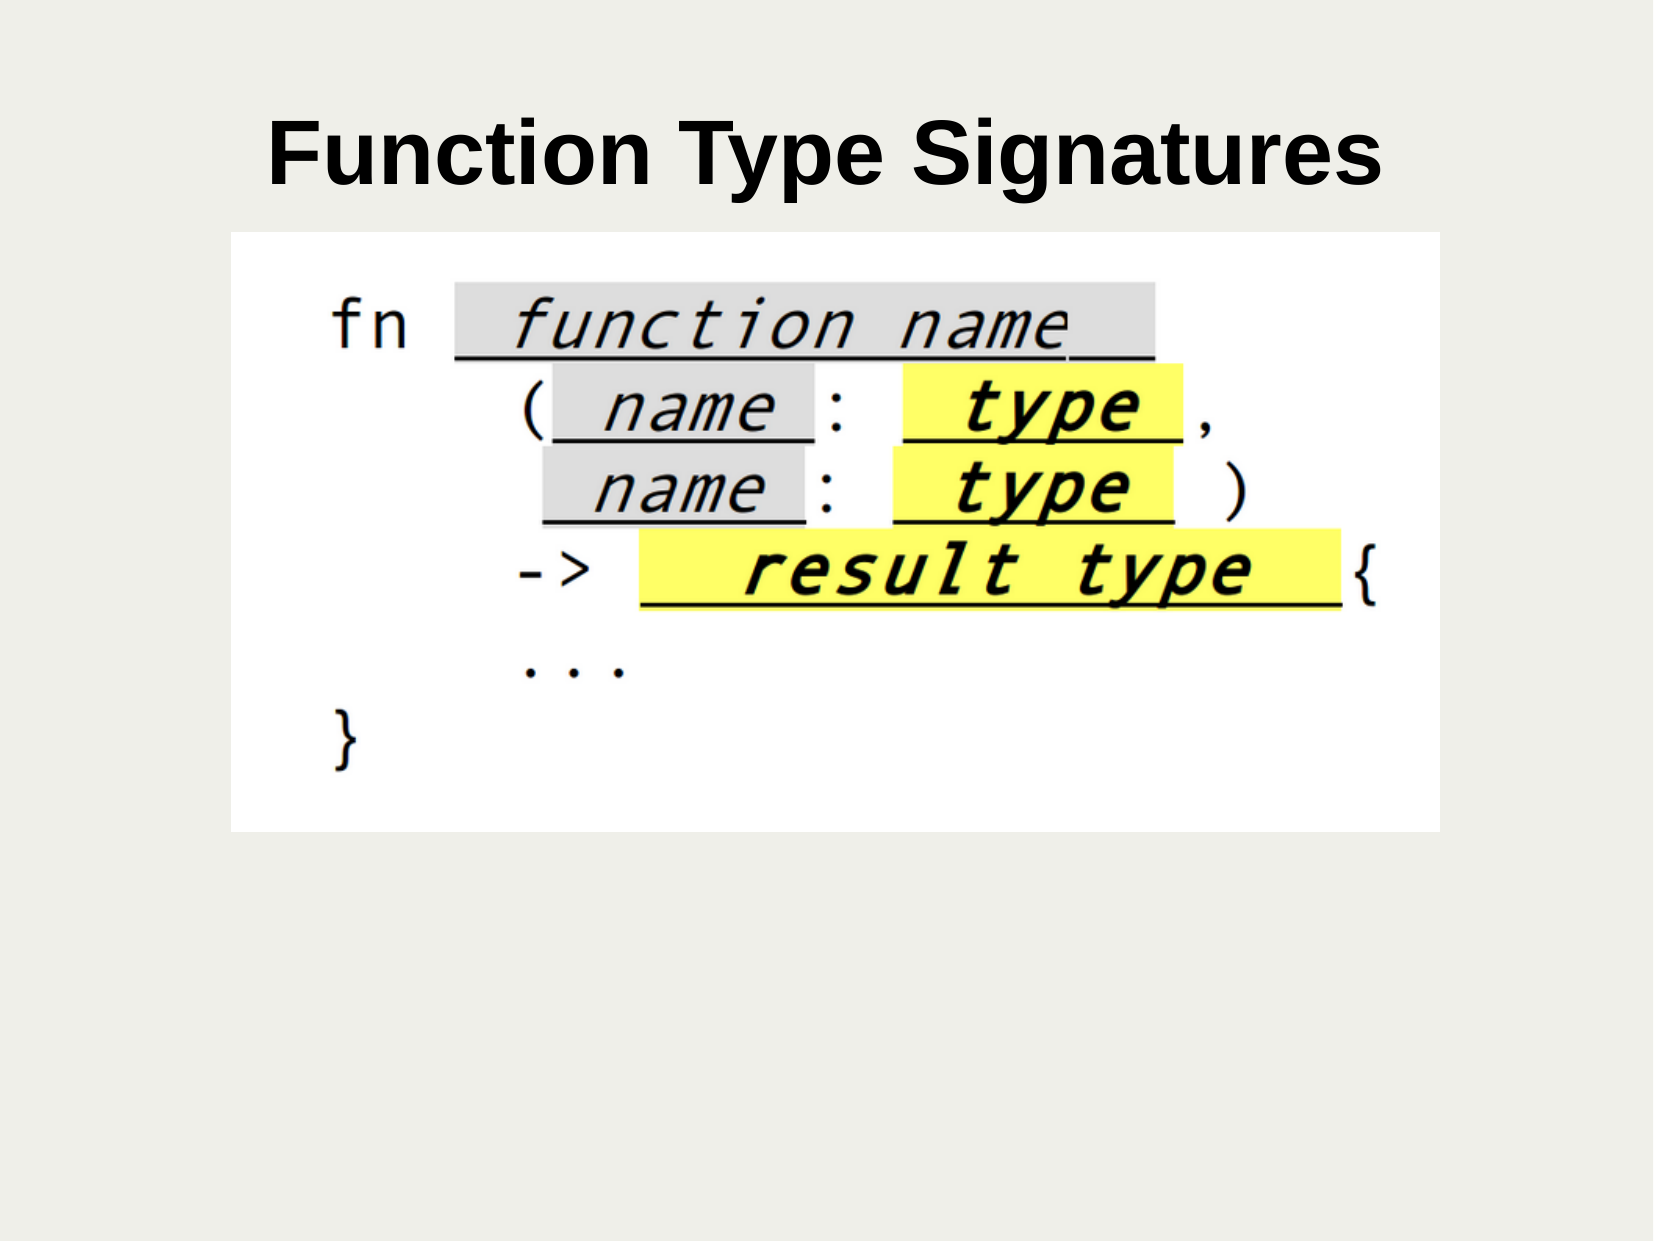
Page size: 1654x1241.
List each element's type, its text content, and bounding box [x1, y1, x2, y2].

title Function Type Signatures [82, 49, 1571, 257]
picture [0, 0, 1654, 1241]
